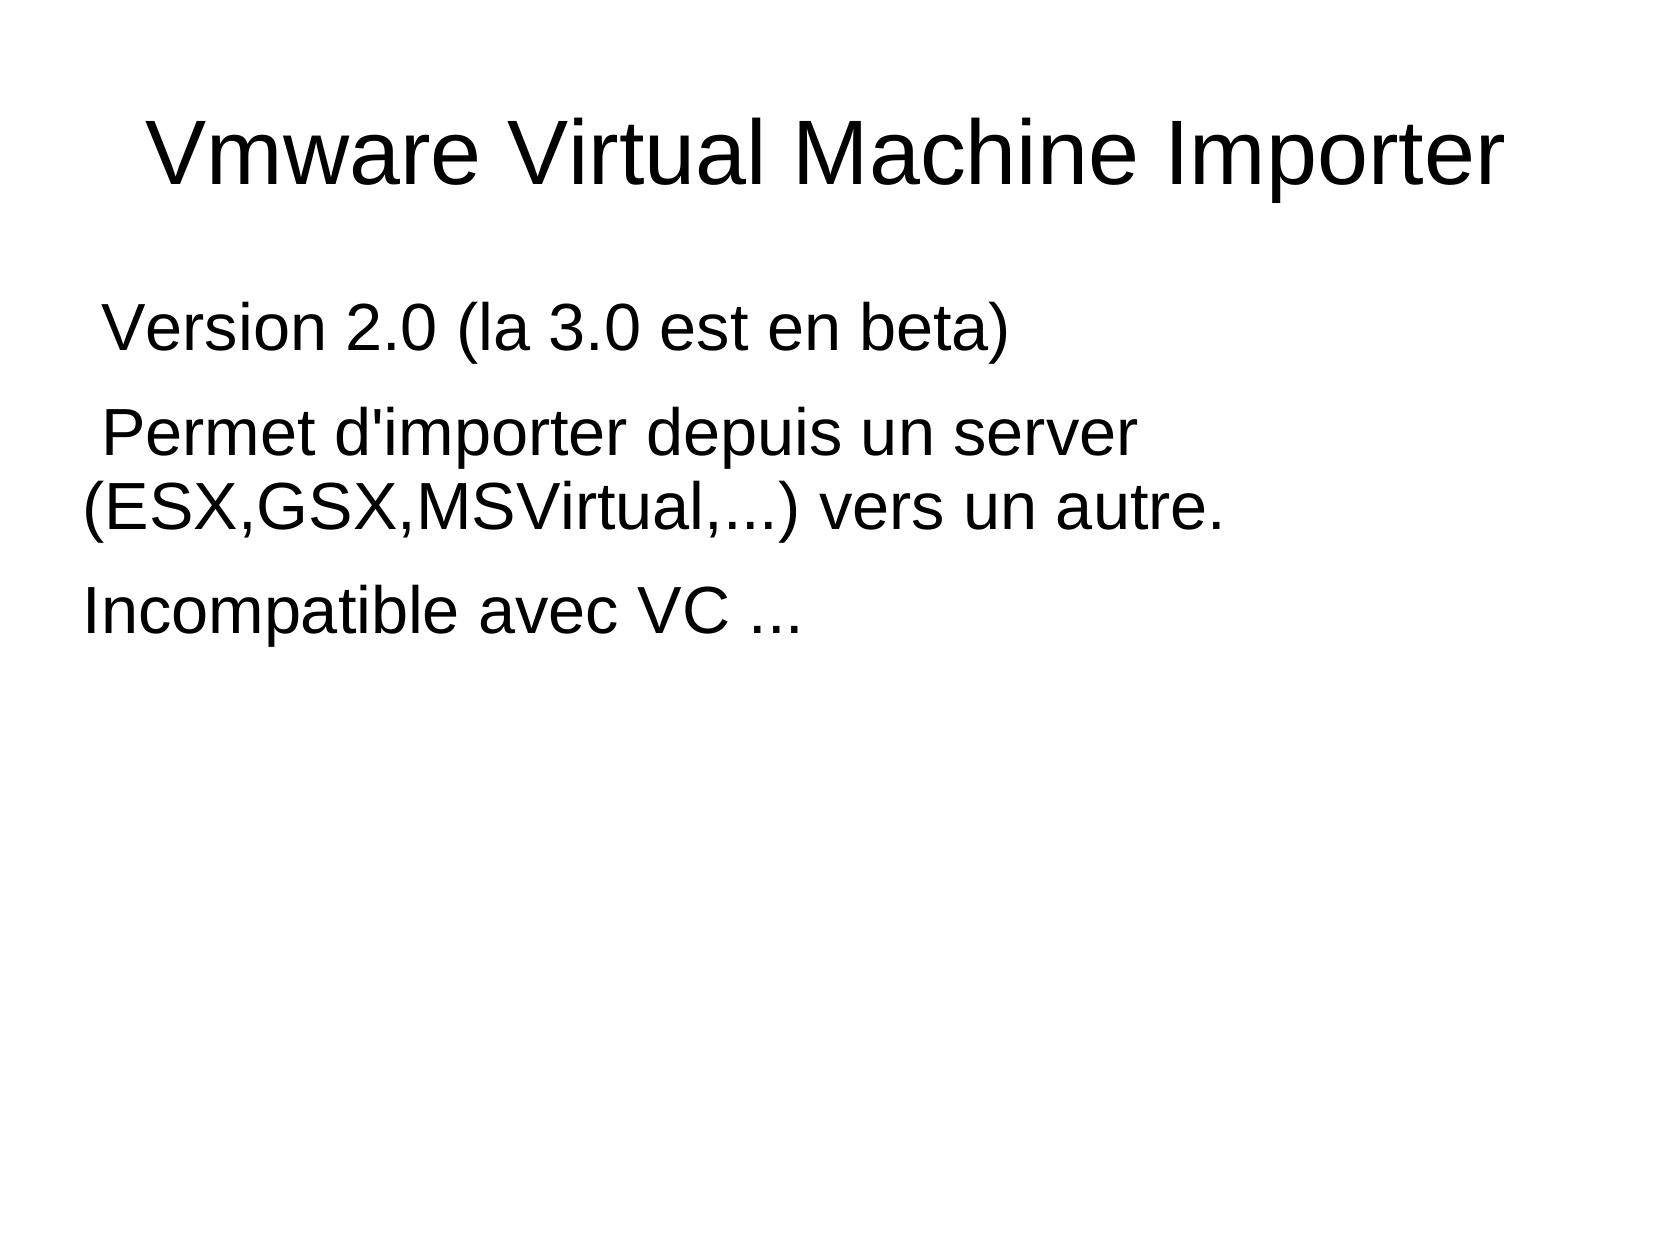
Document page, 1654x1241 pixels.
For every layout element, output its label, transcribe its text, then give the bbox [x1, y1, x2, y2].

title Vmware Virtual Machine Importer [82, 49, 1571, 257]
list Version 2.0 (la 3.0 est en beta) Permet d'importer depuis un server (ESX,GSX,MSVirtual,...) vers un autre. Incompatible avec VC ... [82, 290, 1571, 1109]
